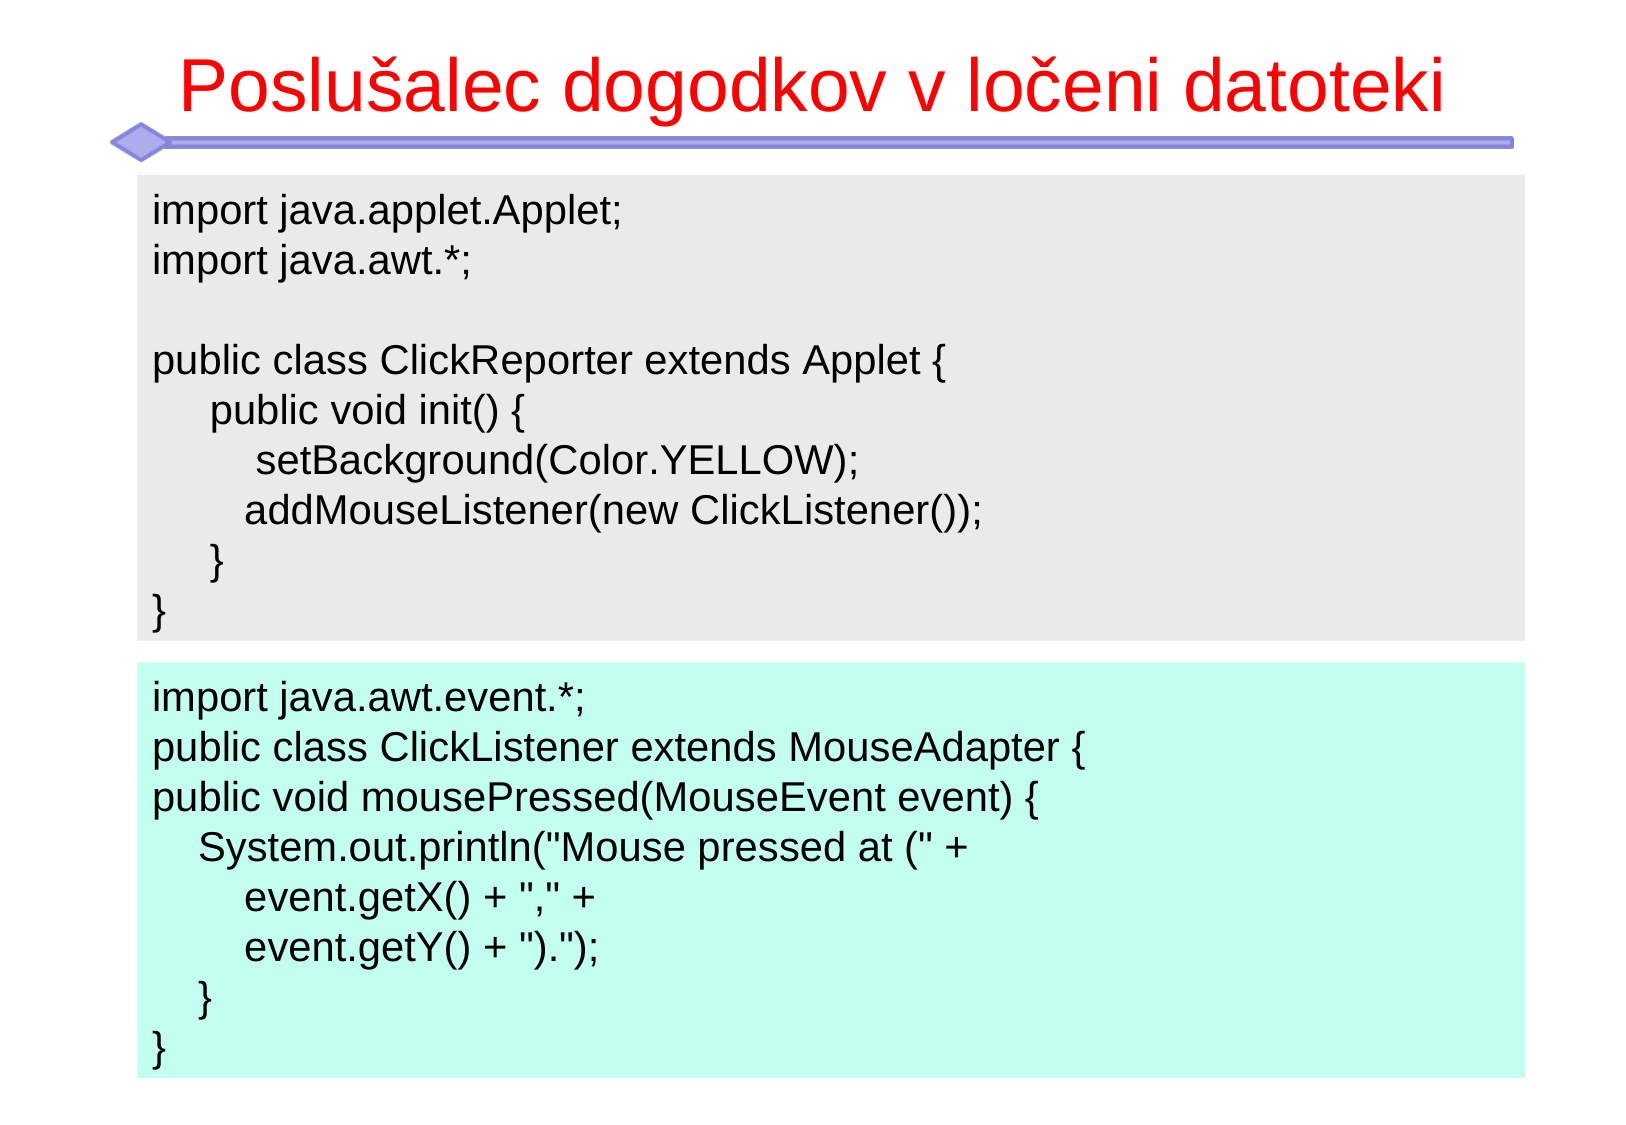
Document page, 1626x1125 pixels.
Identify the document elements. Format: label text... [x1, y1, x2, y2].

title Poslušalec dogodkov v ločeni datoteki [0, 24, 1625, 138]
picture [109, 138, 1515, 163]
text_box import java.awt.event.*; public class ClickListener extends MouseAdapter { public void mousePressed(MouseEvent event) { System.out.println("Mouse pressed at (" + event.getX() + "," + event.getY() + ")."); } } [137, 662, 1525, 1078]
text_box import java.applet.Applet; import java.awt.*; public class ClickReporter extends Applet { public void init() { setBackground(Color.YELLOW); addMouseListener(new ClickListener()); } } [137, 174, 1525, 641]
